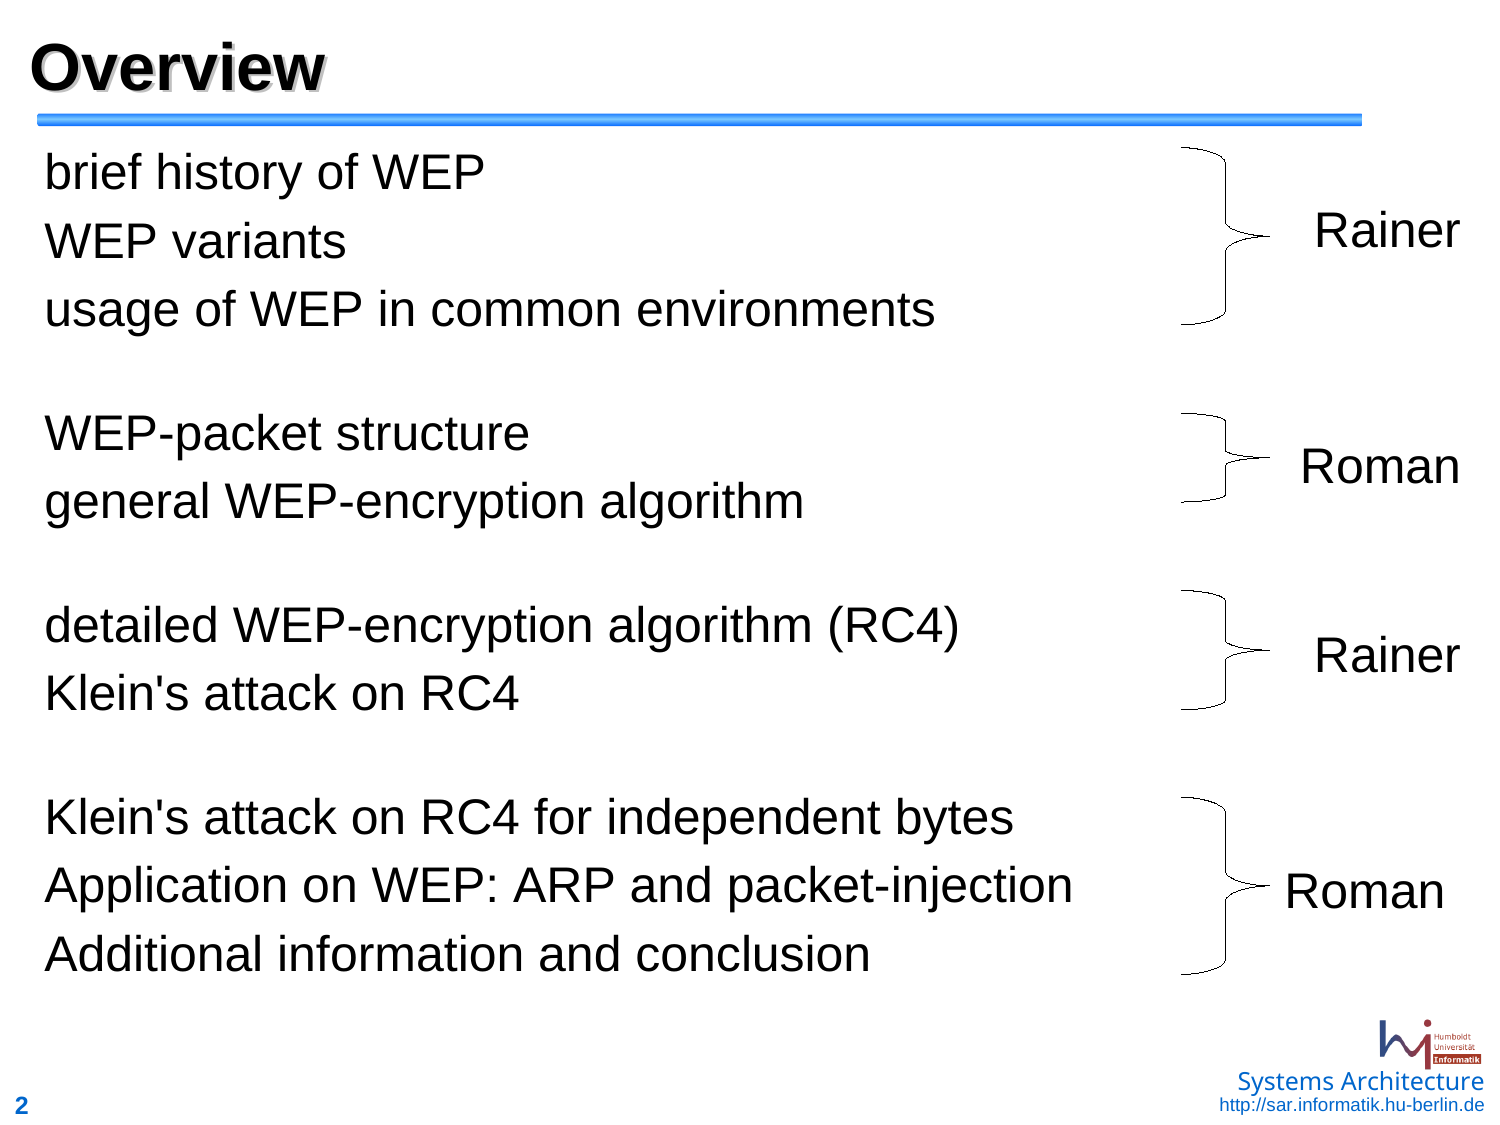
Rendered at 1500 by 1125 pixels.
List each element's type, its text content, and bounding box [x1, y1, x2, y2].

text_box Rainer [1299, 195, 1474, 266]
text_box Rainer [1299, 620, 1474, 691]
text_box Roman [1285, 431, 1473, 502]
list brief history of WEP WEP variants usage of WEP in common environments WEP-packet structure general WEP-encryption algorithm detailed WEP-encryption algorithm (RC4) Klein's attack on RC4 Klein's attack on RC4 for independent bytes Application on WEP: ARP and packet-injection Additional information and conclusion [29, 137, 1477, 1115]
title Overview [29, 26, 1500, 108]
picture [1477, 1016, 1483, 1071]
text_box Roman [1269, 856, 1458, 927]
